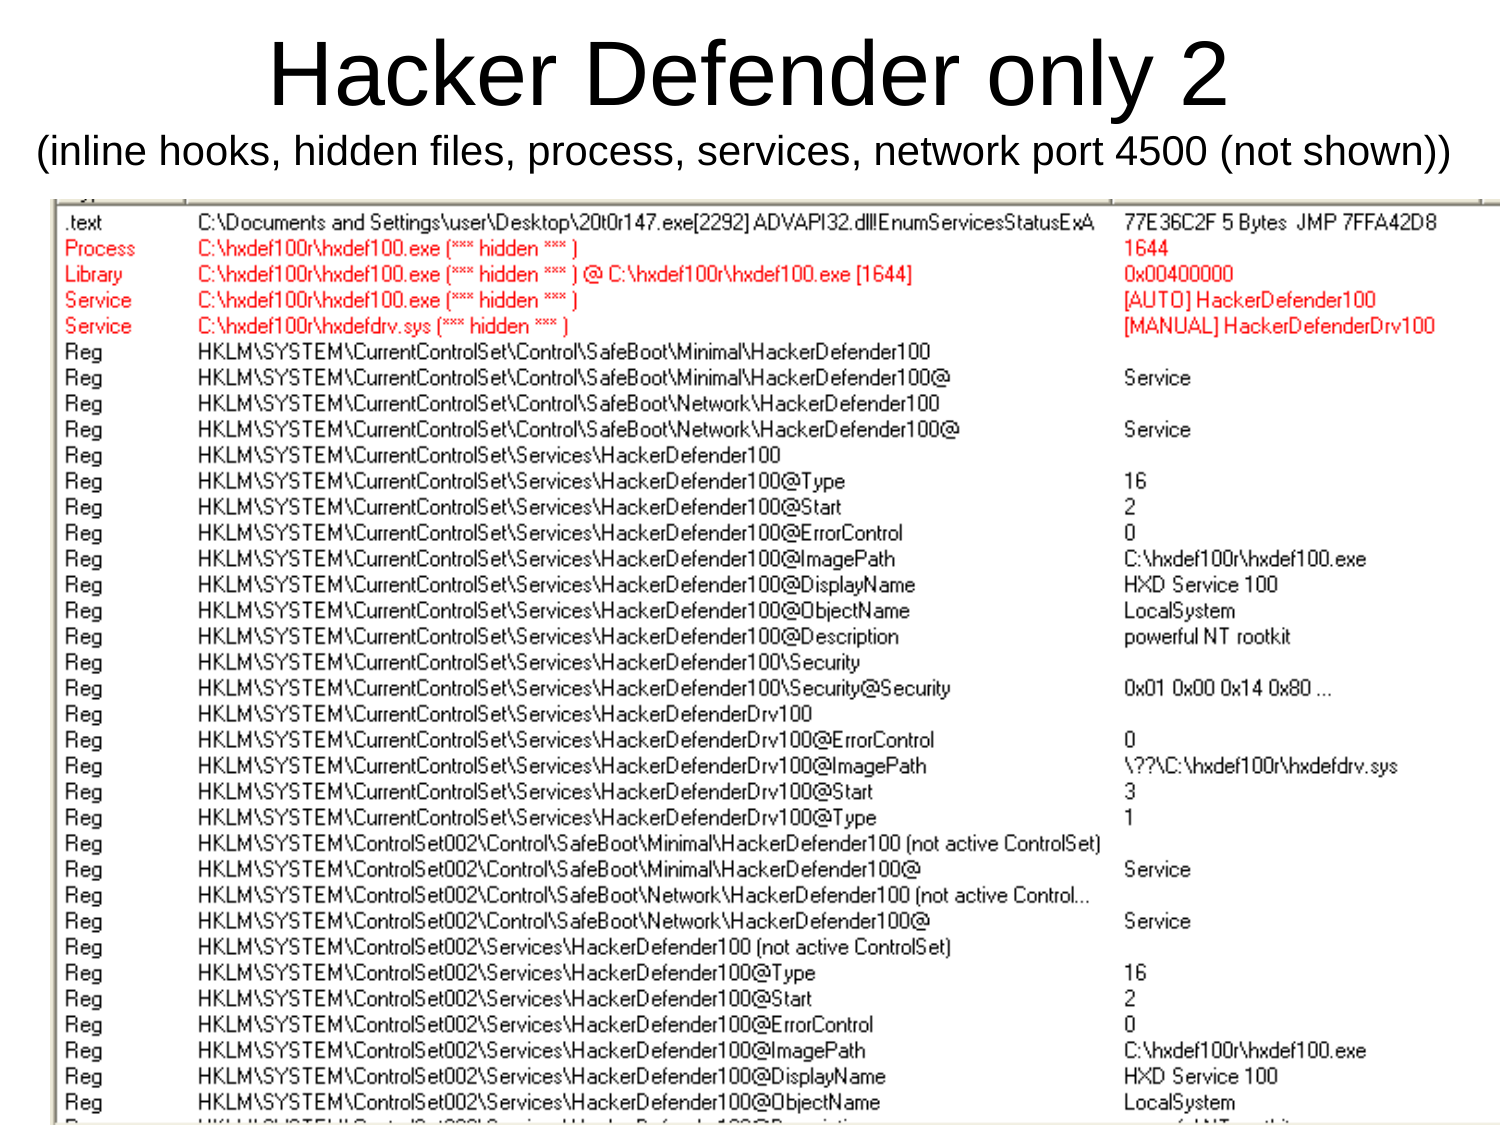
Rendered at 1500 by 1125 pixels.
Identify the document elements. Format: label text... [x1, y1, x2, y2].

picture [50, 199, 1500, 1125]
title Hacker Defender only 2 (inline hooks, hidden files, process, services, network port 4500 (not shown)) [0, 0, 1500, 188]
